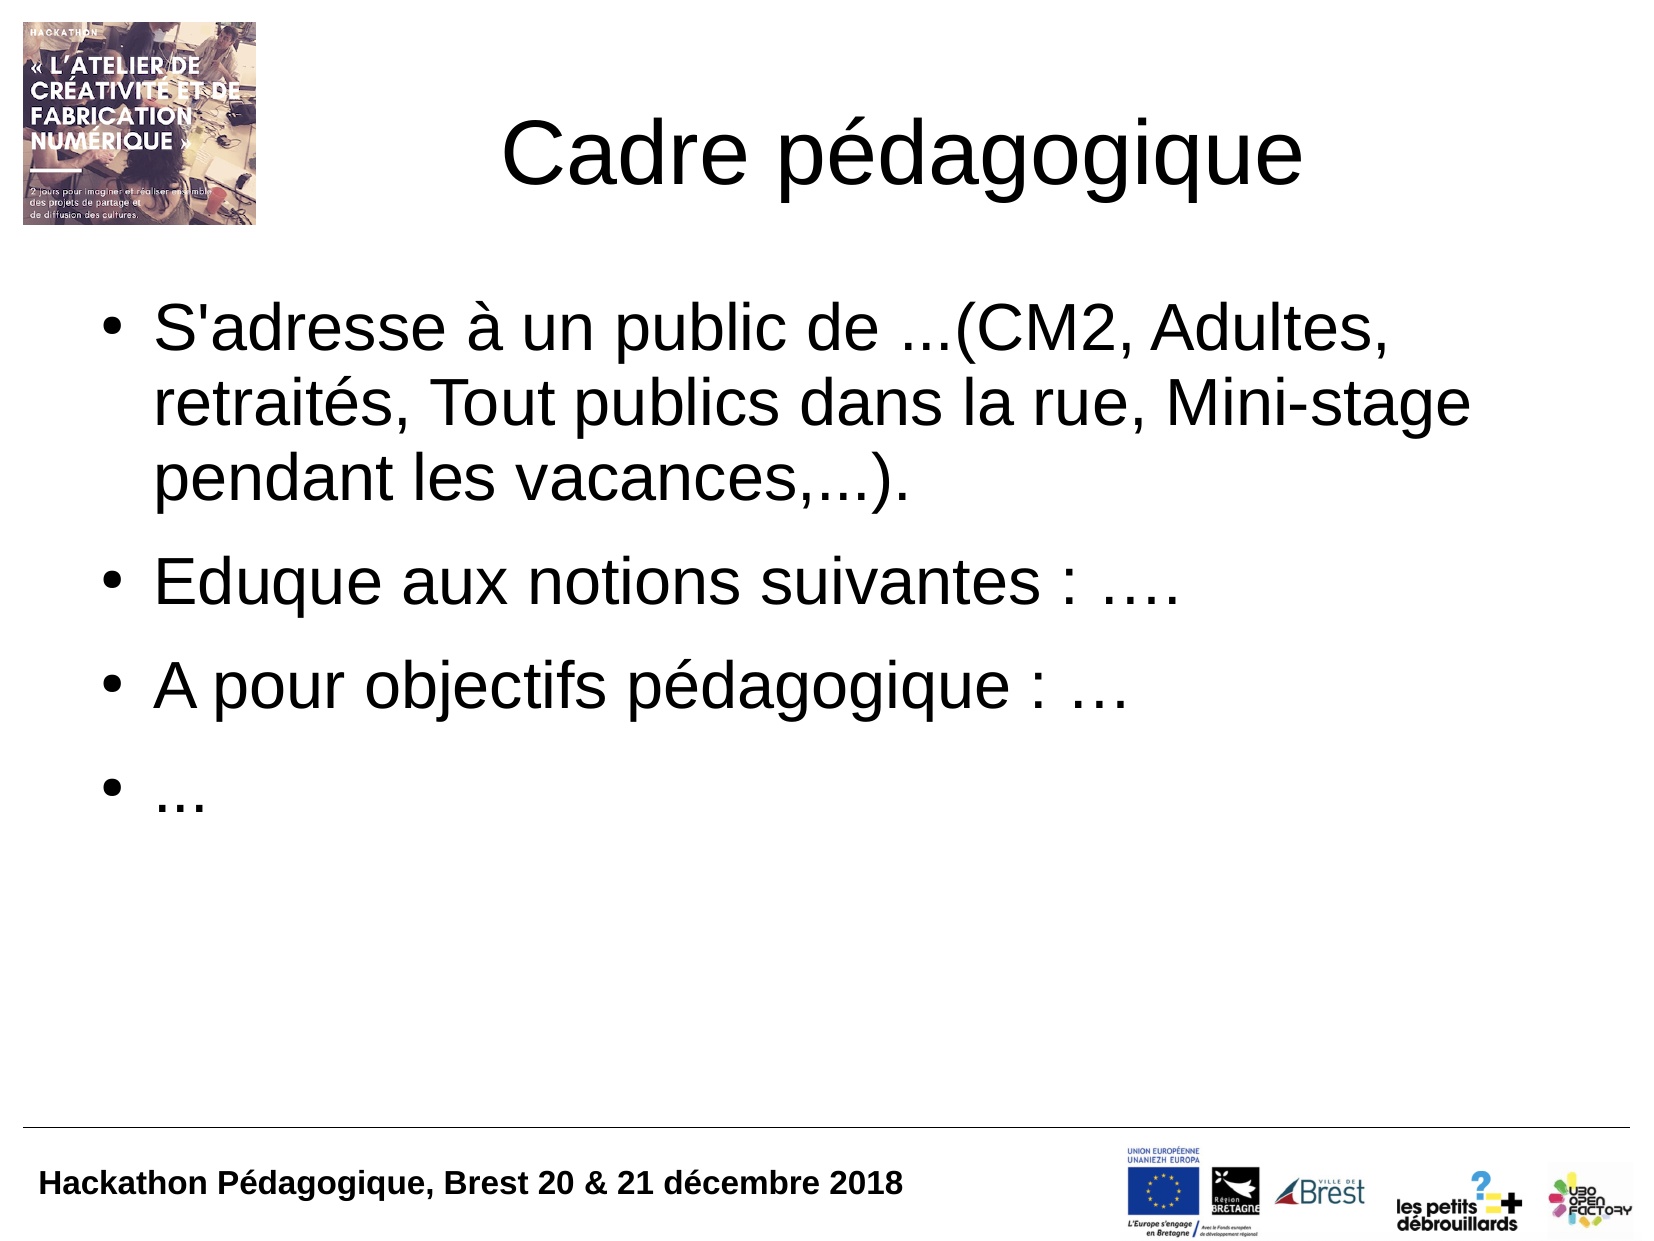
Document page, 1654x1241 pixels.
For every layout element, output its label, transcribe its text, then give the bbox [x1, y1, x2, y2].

picture [1120, 1137, 1642, 1241]
list S'adresse à un public de ...(CM2, Adultes, retraités, Tout publics dans la rue, Mini-stage pendant les vacances,...). Eduque aux notions suivantes : …. A pour objectifs pédagogique : … ... [82, 290, 1571, 1109]
text_box Hackathon Pédagogique, Brest 20 & 21 décembre 2018 [23, 1157, 945, 1210]
picture [23, 22, 256, 225]
title Cadre pédagogique [236, 49, 1571, 257]
